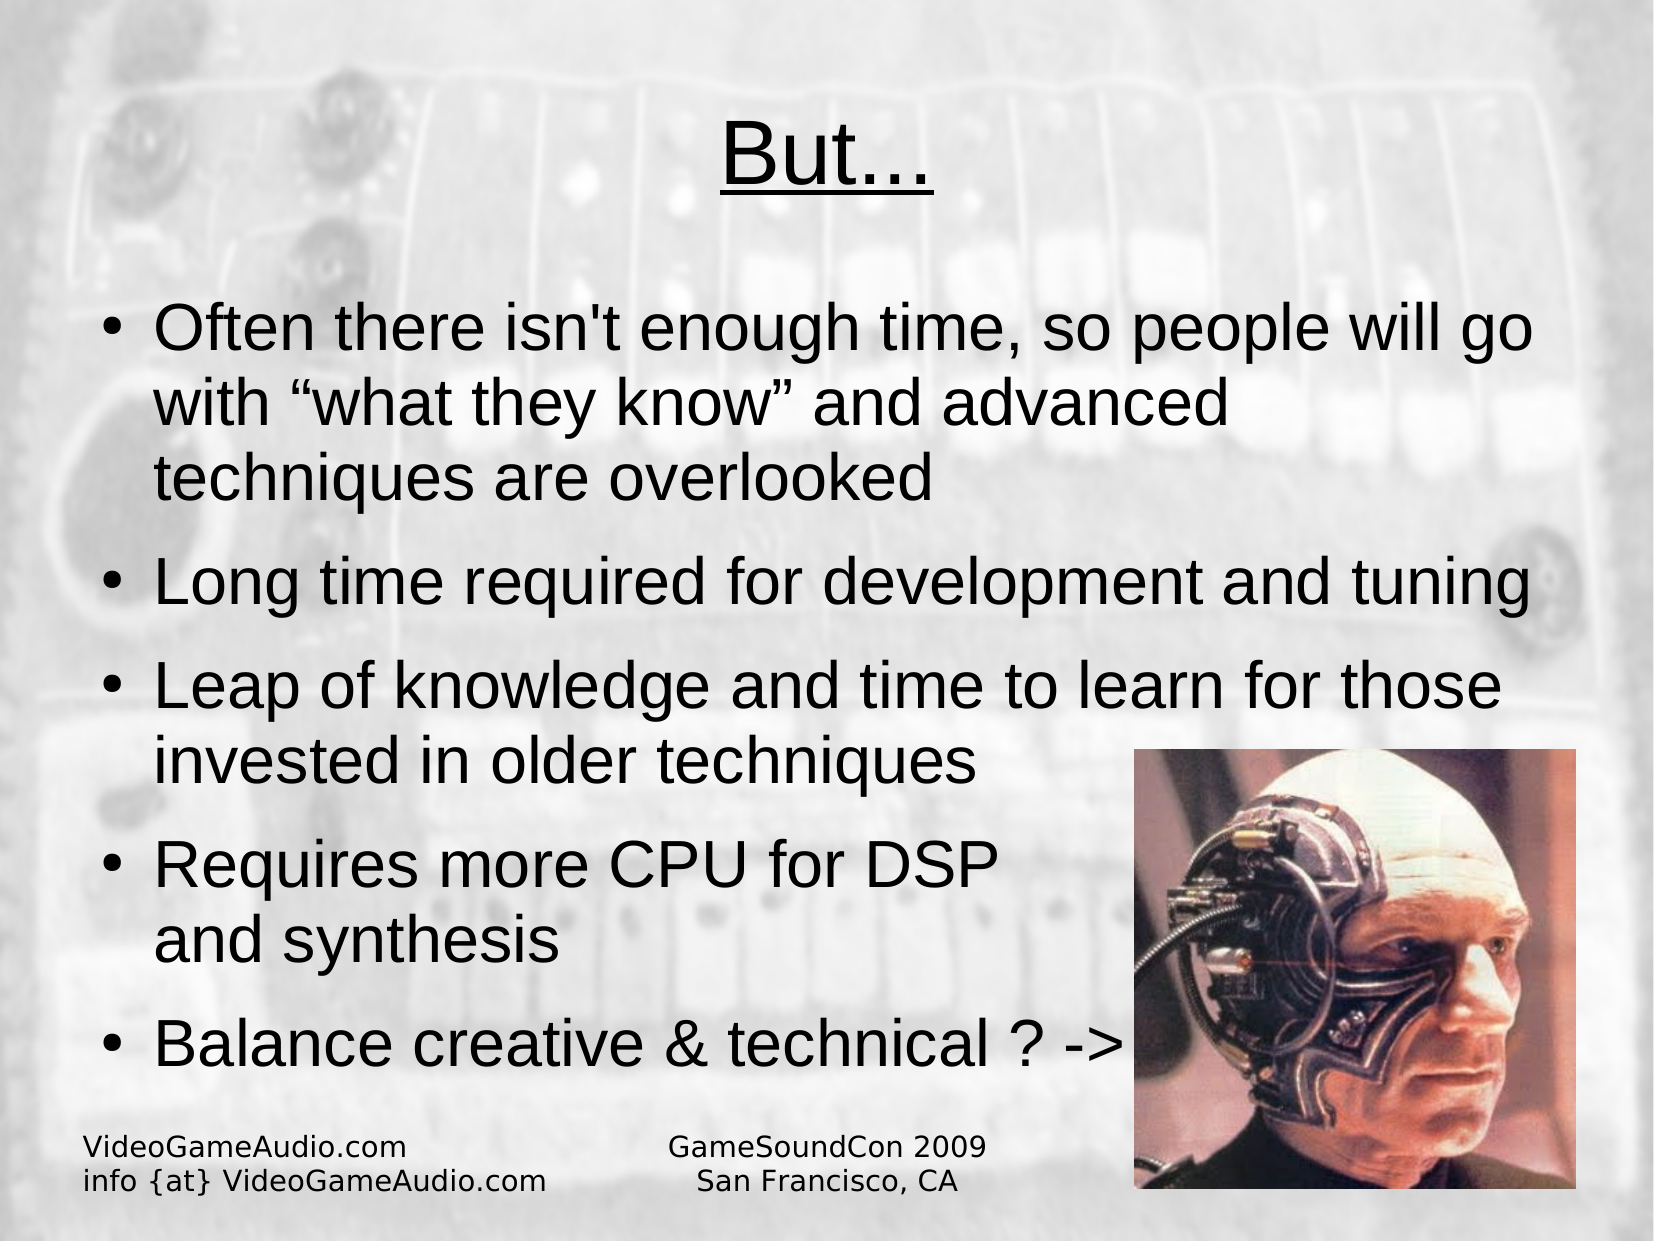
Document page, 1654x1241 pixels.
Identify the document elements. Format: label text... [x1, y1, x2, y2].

list Often there isn't enough time, so people will go with “what they know” and advanced techniques are overlooked Long time required for development and tuning Leap of knowledge and time to learn for those invested in older techniques Requires more CPU for DSP and synthesis Balance creative & technical ? -> [82, 290, 1571, 1109]
title But... [82, 49, 1571, 257]
picture [1134, 749, 1576, 1189]
